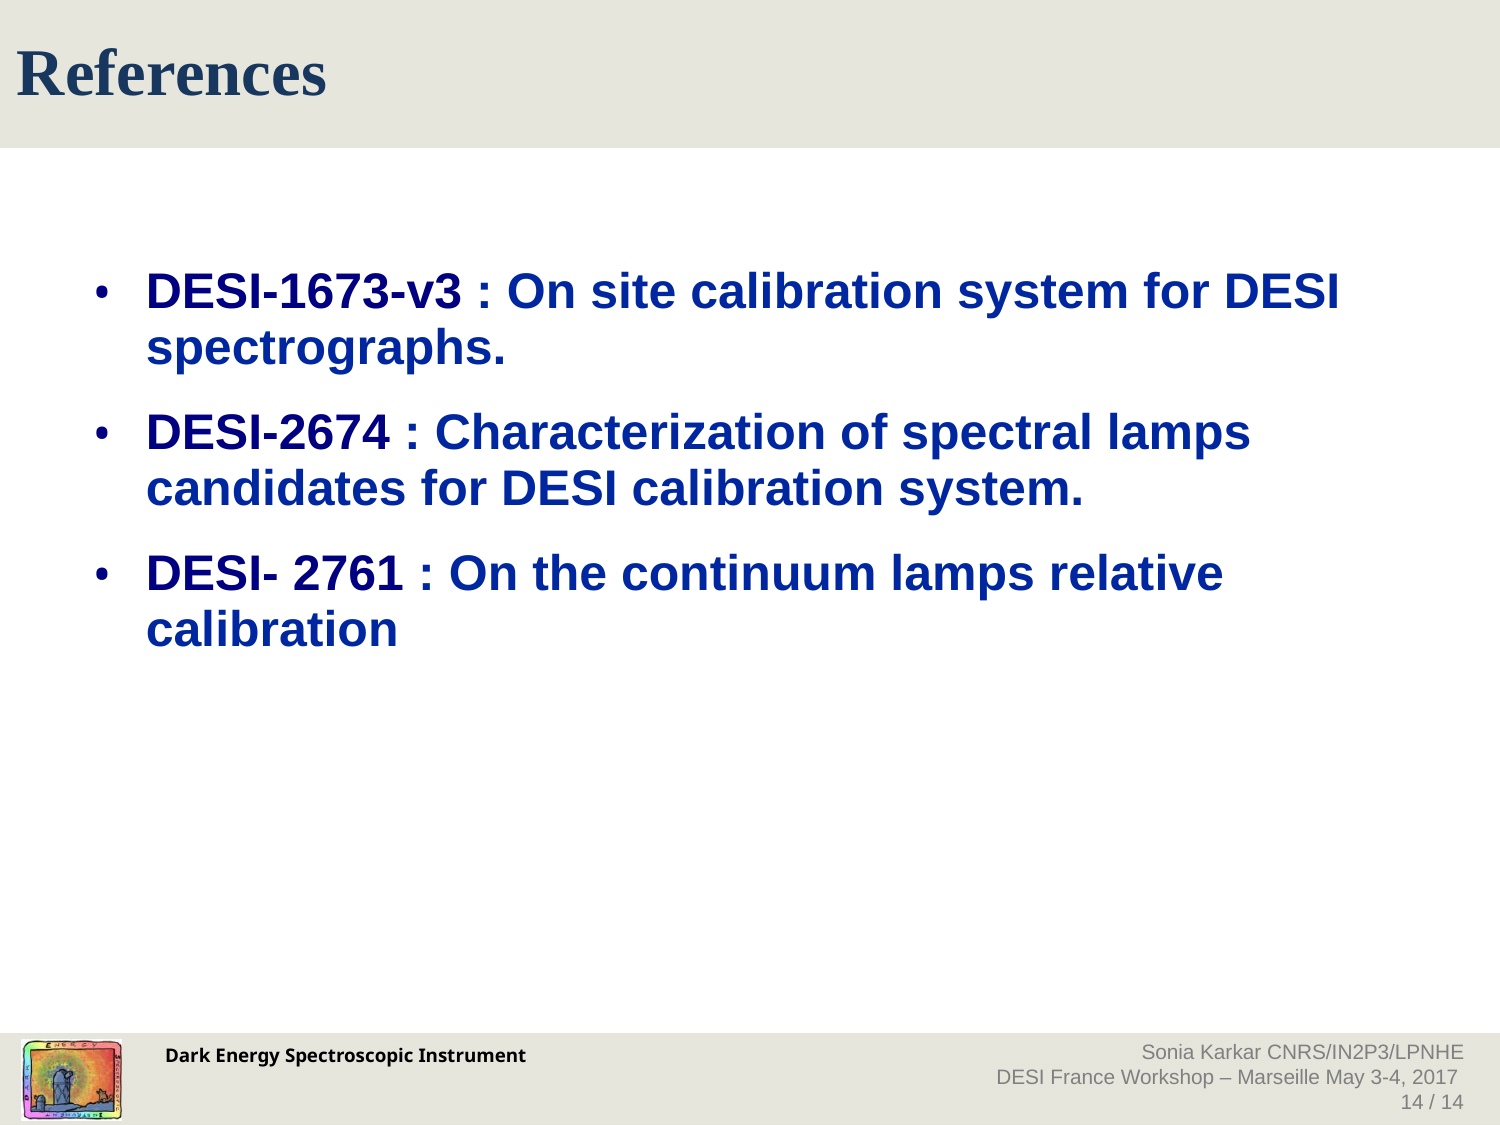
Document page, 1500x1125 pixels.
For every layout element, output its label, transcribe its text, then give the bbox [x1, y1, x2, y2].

list DESI-1673-v3 : On site calibration system for DESI spectrographs. DESI-2674 : Characterization of spectral lamps candidates for DESI calibration system. DESI- 2761 : On the continuum lamps relative calibration [75, 263, 1425, 916]
title References [0, 0, 1500, 148]
picture [0, 1033, 1500, 1125]
